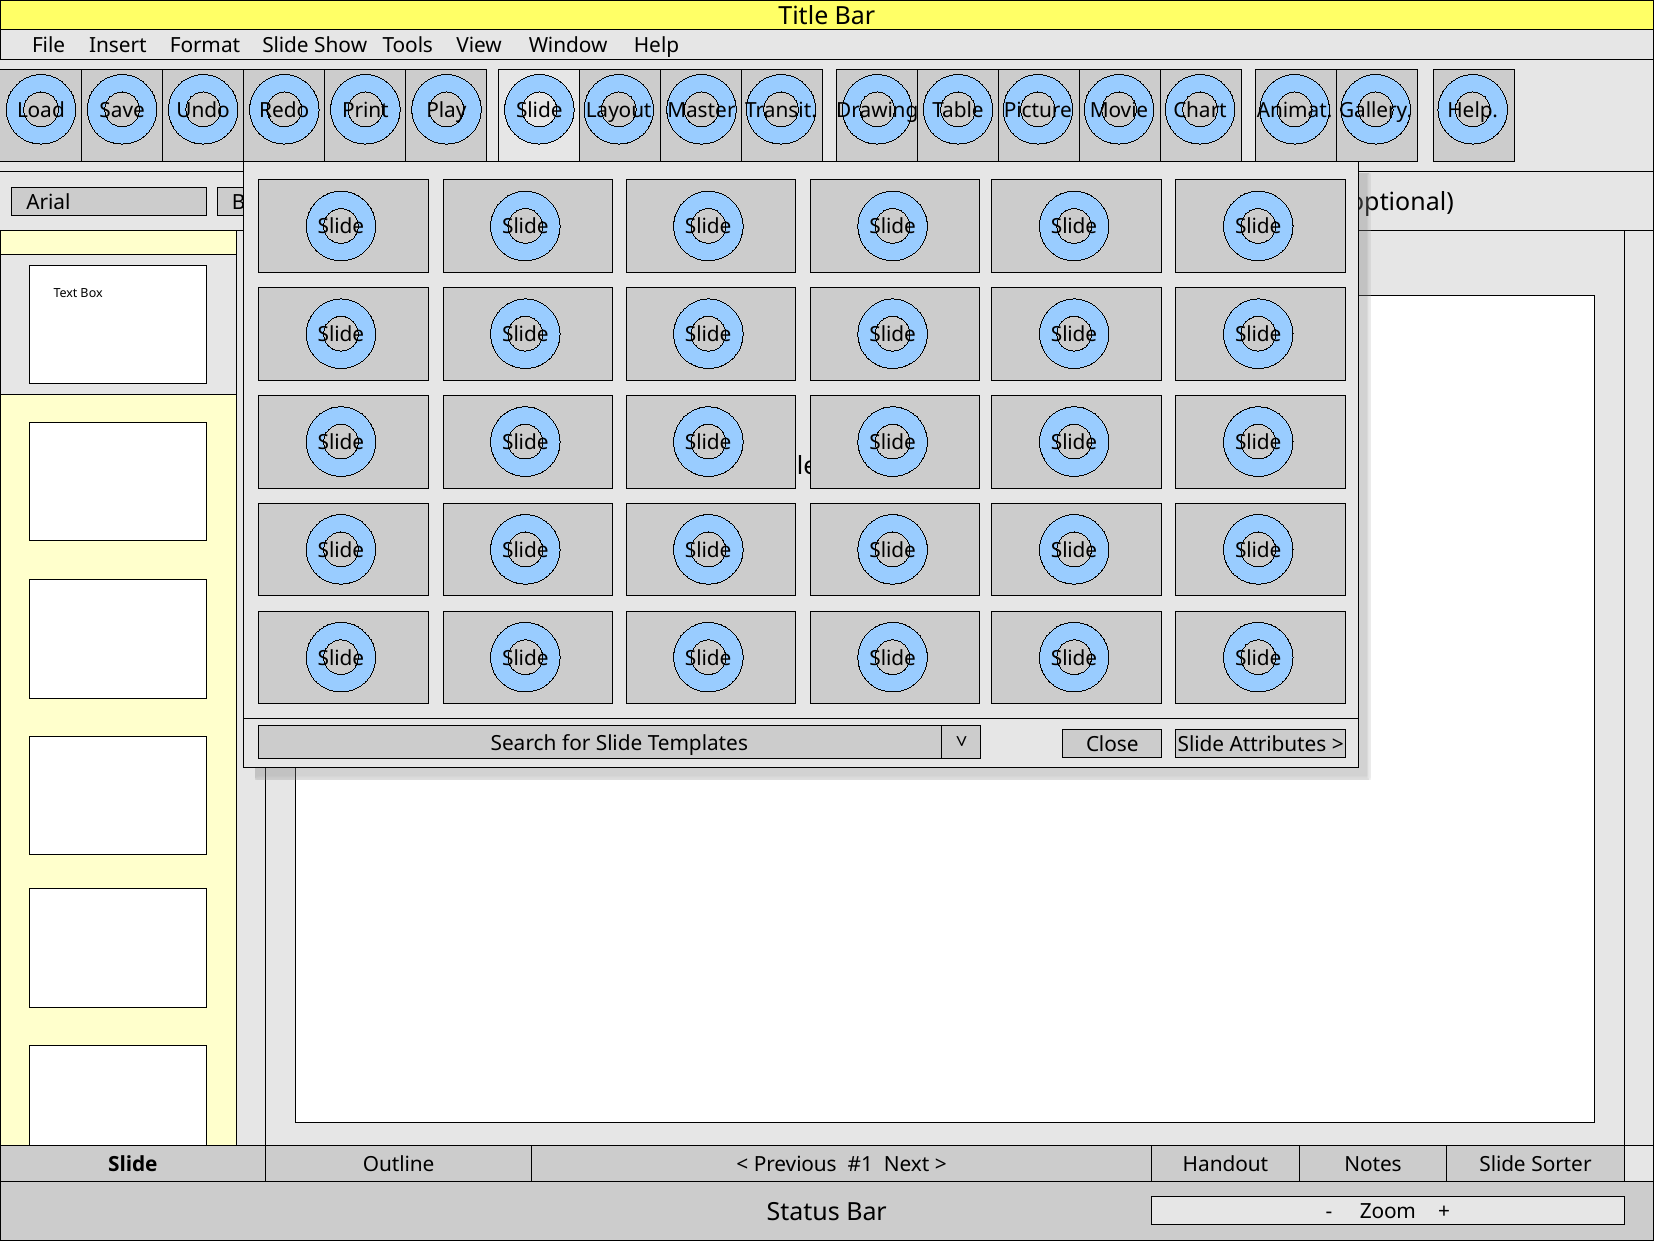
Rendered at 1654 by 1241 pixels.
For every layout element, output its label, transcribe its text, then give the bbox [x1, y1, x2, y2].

text_box Help. [1437, 74, 1508, 145]
text_box File [7, 29, 77, 60]
text_box [258, 287, 429, 381]
text_box Slide [490, 298, 561, 369]
text_box Print [330, 74, 401, 145]
text_box [29, 1045, 207, 1145]
text_box Slide [490, 514, 561, 585]
text_box Master [666, 74, 737, 145]
text_box [258, 503, 429, 596]
text_box Redo [249, 74, 320, 145]
text_box Status Bar [0, 1181, 1654, 1241]
text_box Save [87, 74, 157, 145]
text_box [443, 611, 613, 704]
text_box Handout [1152, 1145, 1299, 1182]
text_box Outline [265, 1145, 531, 1182]
text_box Slide [857, 191, 928, 261]
text_box [29, 422, 207, 541]
text_box Slide [1223, 514, 1294, 585]
text_box Text Box [0, 262, 167, 322]
text_box Layout [584, 74, 654, 145]
text_box Movie [1084, 74, 1154, 145]
text_box Slide [673, 298, 744, 369]
text_box Format [164, 29, 245, 60]
text_box Slide [490, 622, 561, 692]
text_box Slide Show [245, 29, 384, 60]
text_box Slide [490, 406, 561, 477]
text_box [258, 395, 429, 489]
text_box [29, 579, 207, 699]
text_box < Previous #1 Next > [531, 1145, 1152, 1182]
text_box [991, 503, 1162, 596]
text_box Slide [857, 514, 928, 585]
text_box Slide [673, 514, 744, 585]
text_box [1175, 179, 1346, 273]
text_box View [456, 29, 509, 60]
text_box [443, 503, 613, 596]
text_box [29, 736, 207, 855]
text_box Slide Preview [0, 231, 236, 254]
text_box Slide [673, 191, 744, 261]
text_box [626, 503, 796, 596]
text_box Gallery. [1341, 74, 1411, 145]
text_box Slide [306, 406, 376, 477]
text_box Slide [1223, 298, 1294, 369]
text_box Tools [384, 29, 456, 60]
text_box Slide Preview [0, 395, 236, 1145]
text_box Slide [673, 622, 744, 692]
text_box Slide [857, 298, 928, 369]
text_box [991, 179, 1162, 273]
text_box Animat. [1260, 74, 1330, 145]
text_box [810, 179, 980, 273]
text_box Slide Attributes > [1175, 729, 1346, 758]
text_box Drawing [843, 74, 912, 145]
text_box Slide [306, 298, 376, 369]
text_box < [941, 725, 981, 759]
text_box Table [923, 74, 993, 145]
text_box Slide [1039, 298, 1109, 369]
text_box - Zoom + [1151, 1196, 1625, 1225]
text_box [810, 503, 980, 596]
text_box Title Bar [0, 0, 1654, 30]
text_box Load [6, 74, 76, 145]
text_box Slide [1039, 514, 1109, 585]
text_box Slide Gallery Pane [243, 161, 1359, 718]
text_box Slide [490, 191, 561, 261]
text_box [443, 287, 613, 381]
text_box [626, 611, 796, 704]
text_box [810, 395, 980, 489]
text_box Close [1062, 729, 1162, 758]
text_box Slide [857, 622, 928, 692]
text_box [991, 395, 1162, 489]
text_box [991, 287, 1162, 381]
text_box Help [616, 29, 697, 60]
text_box Notes [1299, 1145, 1447, 1182]
text_box Slide [0, 1145, 265, 1182]
text_box Chart [1165, 74, 1235, 145]
text_box Slide [1039, 406, 1109, 477]
text_box [626, 287, 796, 381]
text_box Slide [1223, 406, 1294, 477]
text_box Slide [306, 514, 376, 585]
text_box [0, 30, 1654, 1181]
text_box [443, 395, 613, 489]
text_box [258, 179, 429, 273]
text_box [626, 395, 796, 489]
text_box Slide Sorter [1447, 1145, 1625, 1182]
text_box Slide [1223, 622, 1294, 692]
text_box Slide [857, 406, 928, 477]
text_box Context C Toolbar (optional) [1359, 171, 1654, 231]
text_box [810, 287, 980, 381]
text_box Transit. [746, 74, 816, 145]
text_box [810, 611, 980, 704]
text_box Insert [77, 29, 159, 60]
text_box Picture [1003, 74, 1073, 145]
text_box [1175, 287, 1346, 381]
text_box [443, 179, 613, 273]
text_box [1175, 395, 1346, 489]
text_box Slide [306, 191, 376, 261]
text_box [29, 888, 207, 1008]
text_box Slide [295, 295, 1595, 1123]
text_box Play [411, 74, 482, 145]
text_box [1175, 611, 1346, 704]
text_box [991, 611, 1162, 704]
text_box Slide [1039, 622, 1109, 692]
text_box Slide [306, 622, 376, 692]
text_box Slide [1223, 191, 1294, 261]
text_box Undo [168, 74, 238, 145]
text_box Slide [1039, 191, 1109, 261]
text_box Arial [11, 187, 207, 216]
text_box [626, 179, 796, 273]
text_box Search for Slide Templates [258, 725, 941, 759]
text_box [1175, 503, 1346, 596]
text_box [258, 611, 429, 704]
text_box Slide [504, 74, 575, 145]
text_box Window [520, 29, 616, 60]
text_box Slide Gallery [243, 718, 1359, 768]
text_box B [217, 187, 243, 216]
text_box Slide [673, 406, 744, 477]
